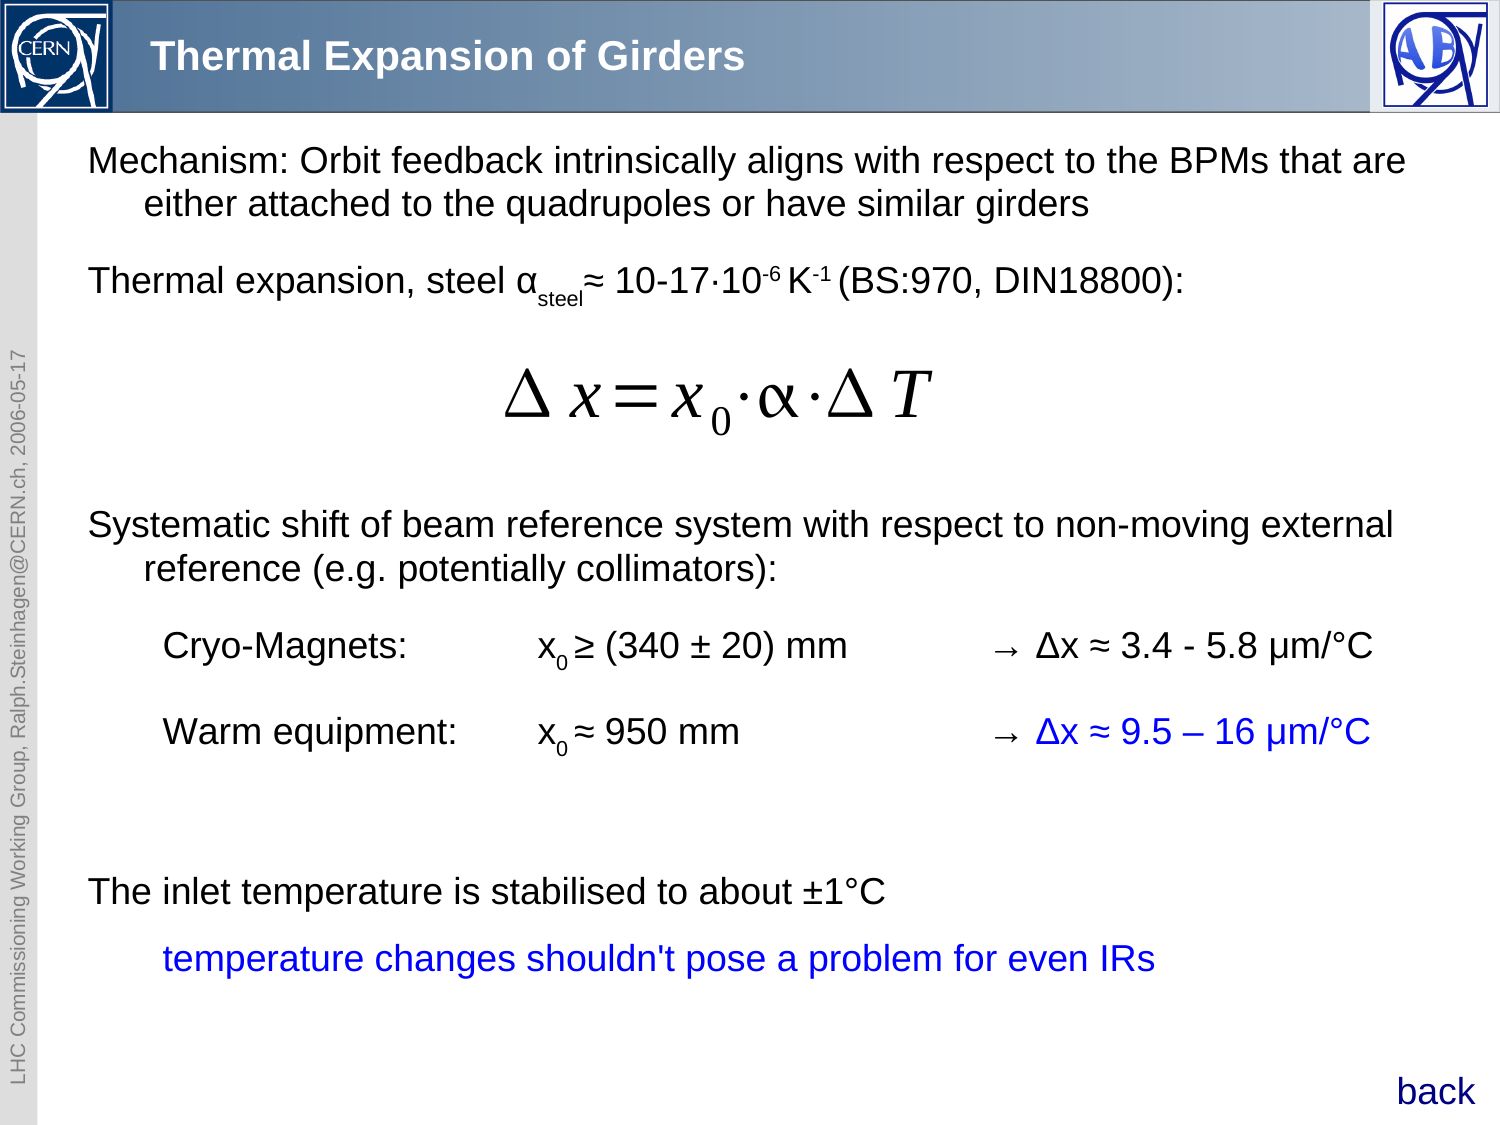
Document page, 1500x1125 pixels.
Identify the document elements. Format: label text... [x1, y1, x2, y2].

list Mechanism: Orbit feedback intrinsically aligns with respect to the BPMs that are either attached to the quadrupoles or have similar girders Thermal expansion, steel αsteel≈ 10-17∙10-6 K-1 (BS:970, DIN18800): Systematic shift of beam reference system with respect to non-moving external reference (e.g. potentially collimators): Cryo-Magnets: x0 ≥ (340 ± 20) mm → Δx ≈ 3.4 - 5.8 μm/°C Warm equipment: x0 ≈ 950 mm → Δx ≈ 9.5 – 16 μm/°C The inlet temperature is stabilised to about ±1°C temperature changes shouldn't pose a problem for even IRs [87, 137, 1438, 1016]
picture [0, 0, 113, 113]
chart [486, 354, 945, 443]
text_box back [1381, 1062, 1500, 1120]
title Thermal Expansion of Girders [150, 0, 1201, 113]
picture [1382, 1, 1489, 108]
